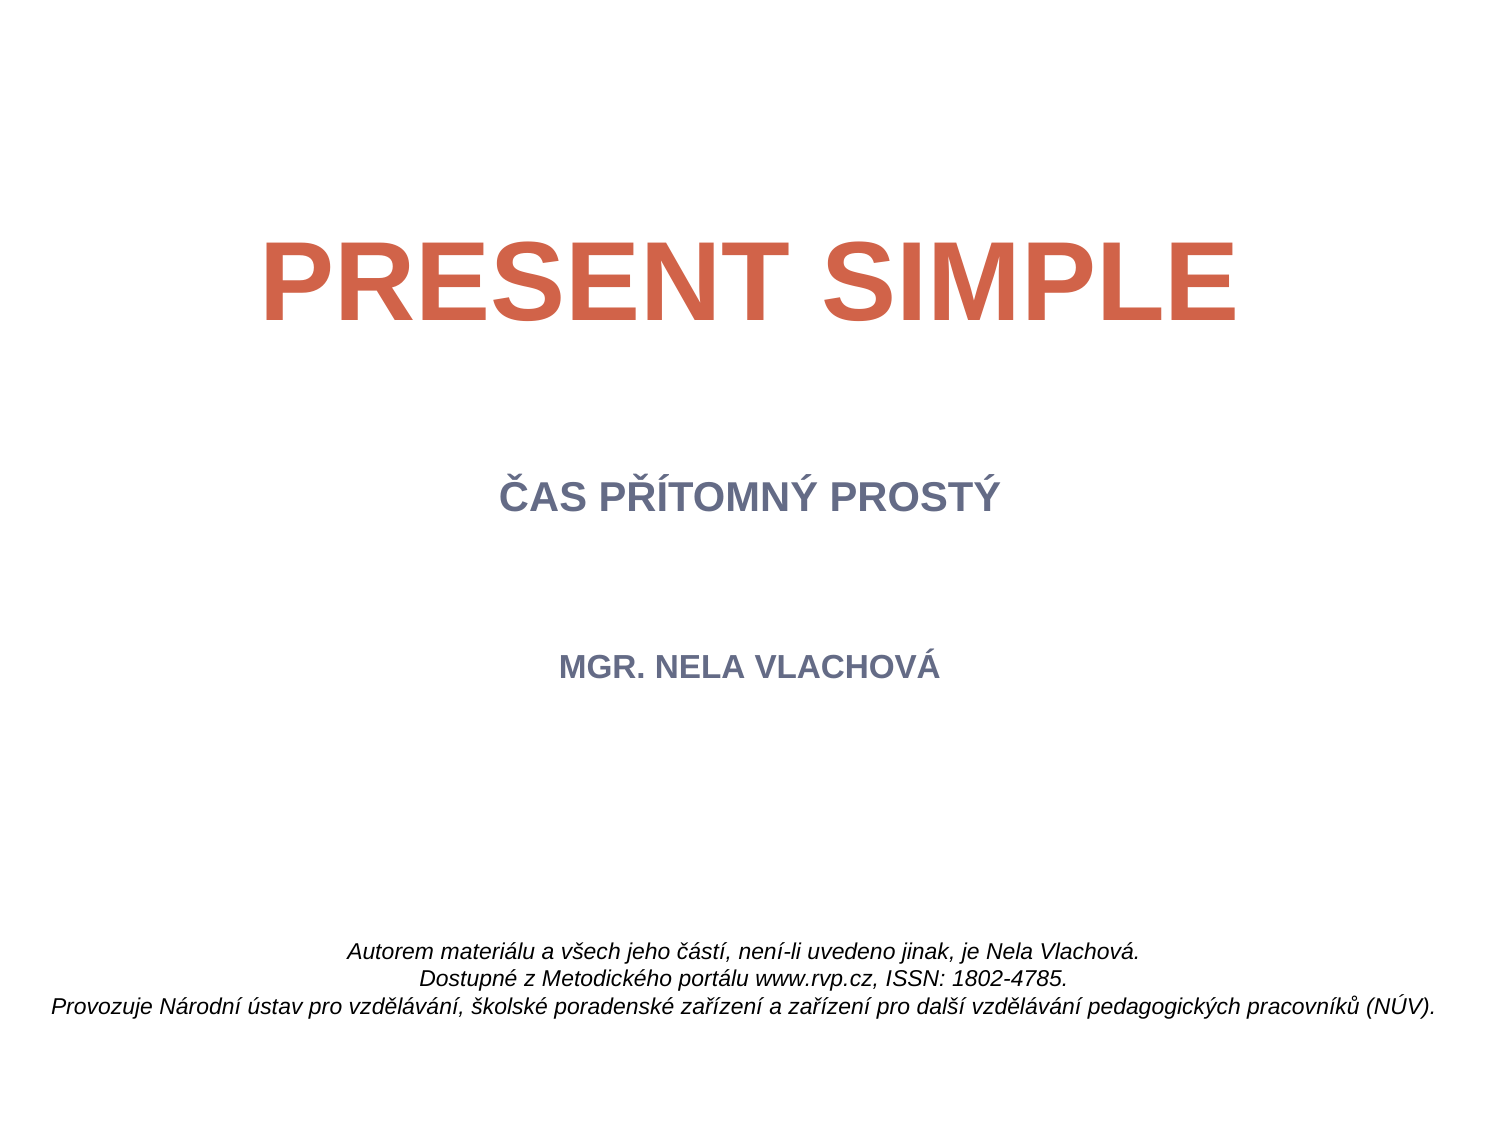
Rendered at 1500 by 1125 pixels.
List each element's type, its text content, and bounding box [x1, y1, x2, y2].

text_box Autorem materiálu a všech jeho částí, není-li uvedeno jinak, je Nela Vlachová. Dostupné z Metodického portálu www.rvp.cz, ISSN: 1802-4785. Provozuje Národní ústav pro vzdělávání, školské poradenské zařízení a zařízení pro další vzdělávání pedagogických pracovníků (NÚV). [17, 928, 1471, 1027]
text_box MGR. NELA VLACHOVÁ [225, 637, 1276, 752]
text_box ČAS PŘÍTOMNÝ PROSTÝ [225, 462, 1276, 637]
title PRESENT SIMPLE [112, 62, 1388, 350]
